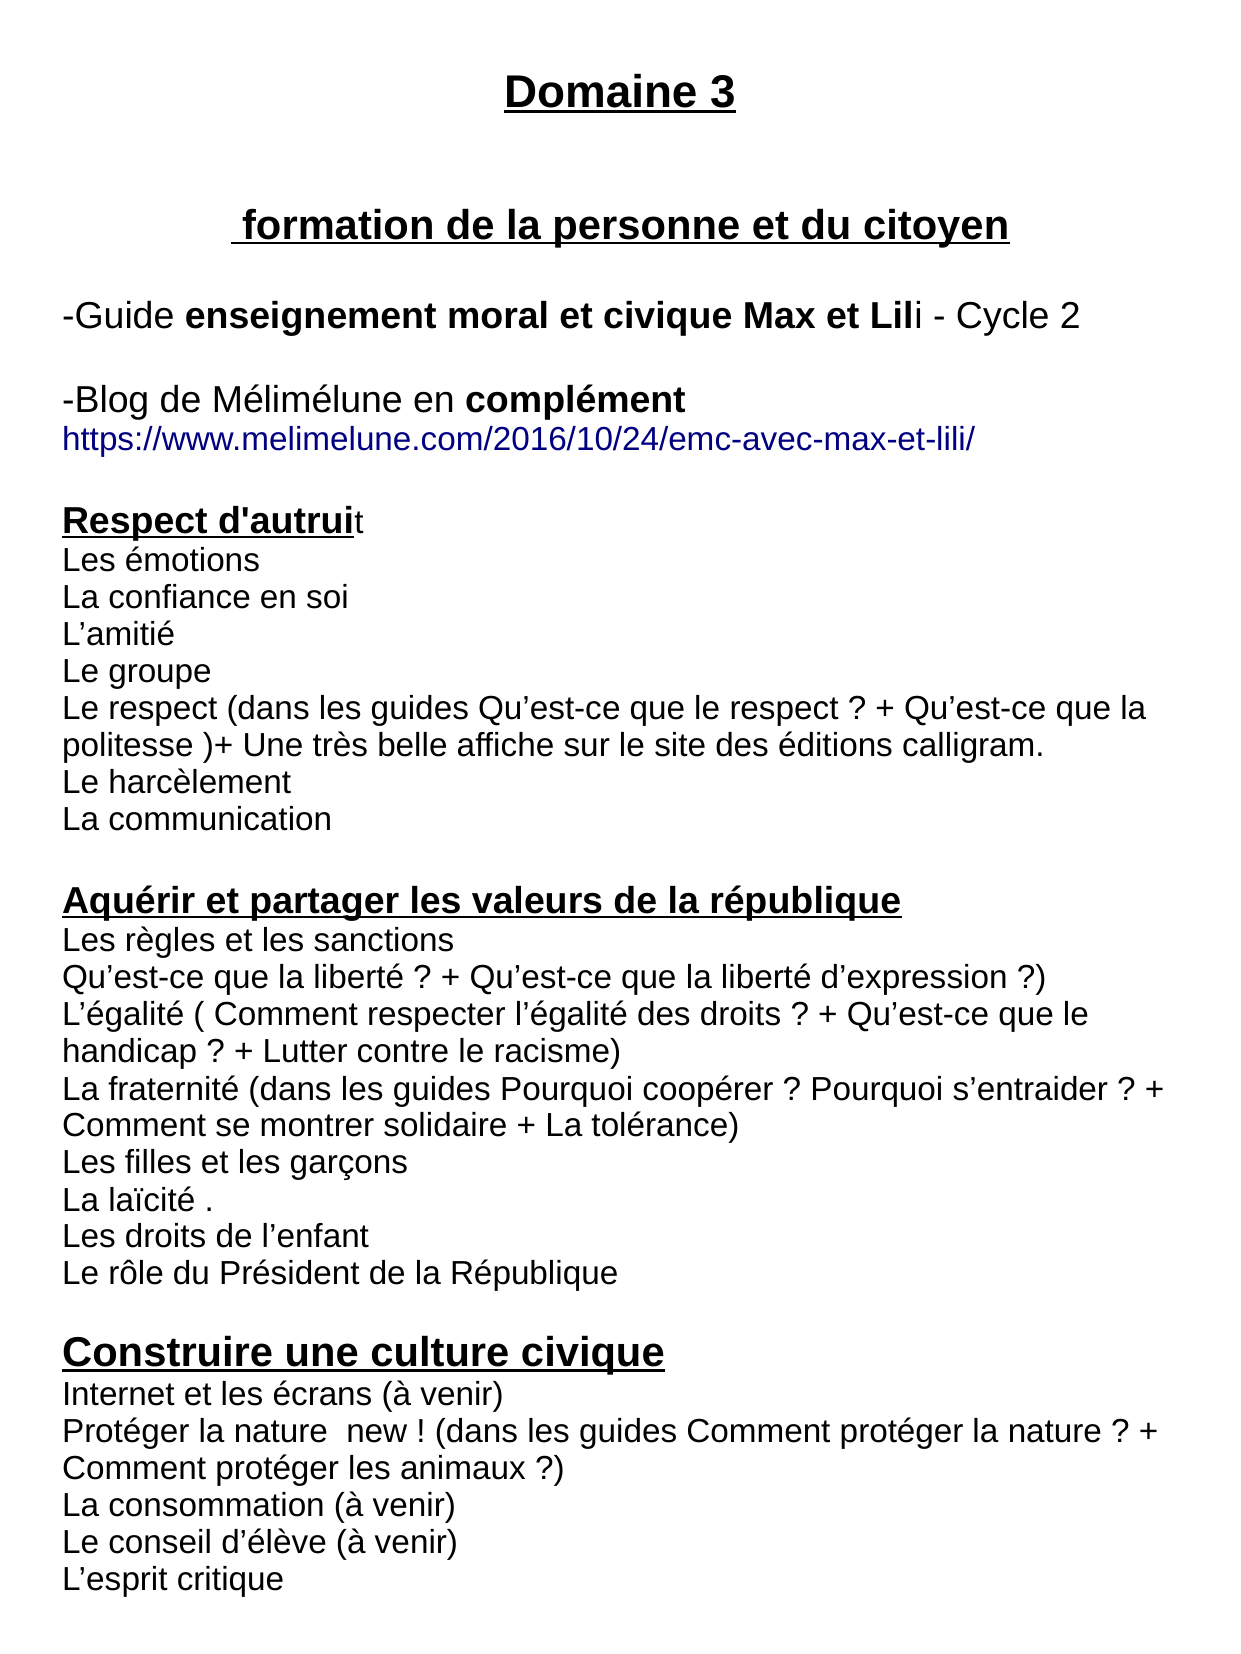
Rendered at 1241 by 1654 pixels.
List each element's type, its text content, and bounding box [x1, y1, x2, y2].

text_box Domaine 3 formation de la personne et du citoyen -Guide enseignement moral et civique Max et Lili - Cycle 2 -Blog de Mélimélune en complément https://www.melimelune.com/2016/10/24/emc-avec-max-et-lili/ Respect d'autruit Les émotions La confiance en soi L’amitié Le groupe Le respect (dans les guides Qu’est-ce que le respect ? + Qu’est-ce que la politesse )+ Une très belle affiche sur le site des éditions calligram. Le harcèlement La communication Aquérir et partager les valeurs de la république Les règles et les sanctions Qu’est-ce que la liberté ? + Qu’est-ce que la liberté d’expression ?) L’égalité ( Comment respecter l’égalité des droits ? + Qu’est-ce que le handicap ? + Lutter contre le racisme) La fraternité (dans les guides Pourquoi coopérer ? Pourquoi s’entraider ? + Comment se montrer solidaire + La tolérance) Les filles et les garçons La laïcité . Les droits de l’enfant Le rôle du Président de la République Construire une culture civique Internet et les écrans (à venir) Protéger la nature new ! (dans les guides Comment protéger la nature ? + Comment protéger les animaux ?) La consommation (à venir) Le conseil d’élève (à venir) L’esprit critique [47, 59, 1193, 1654]
